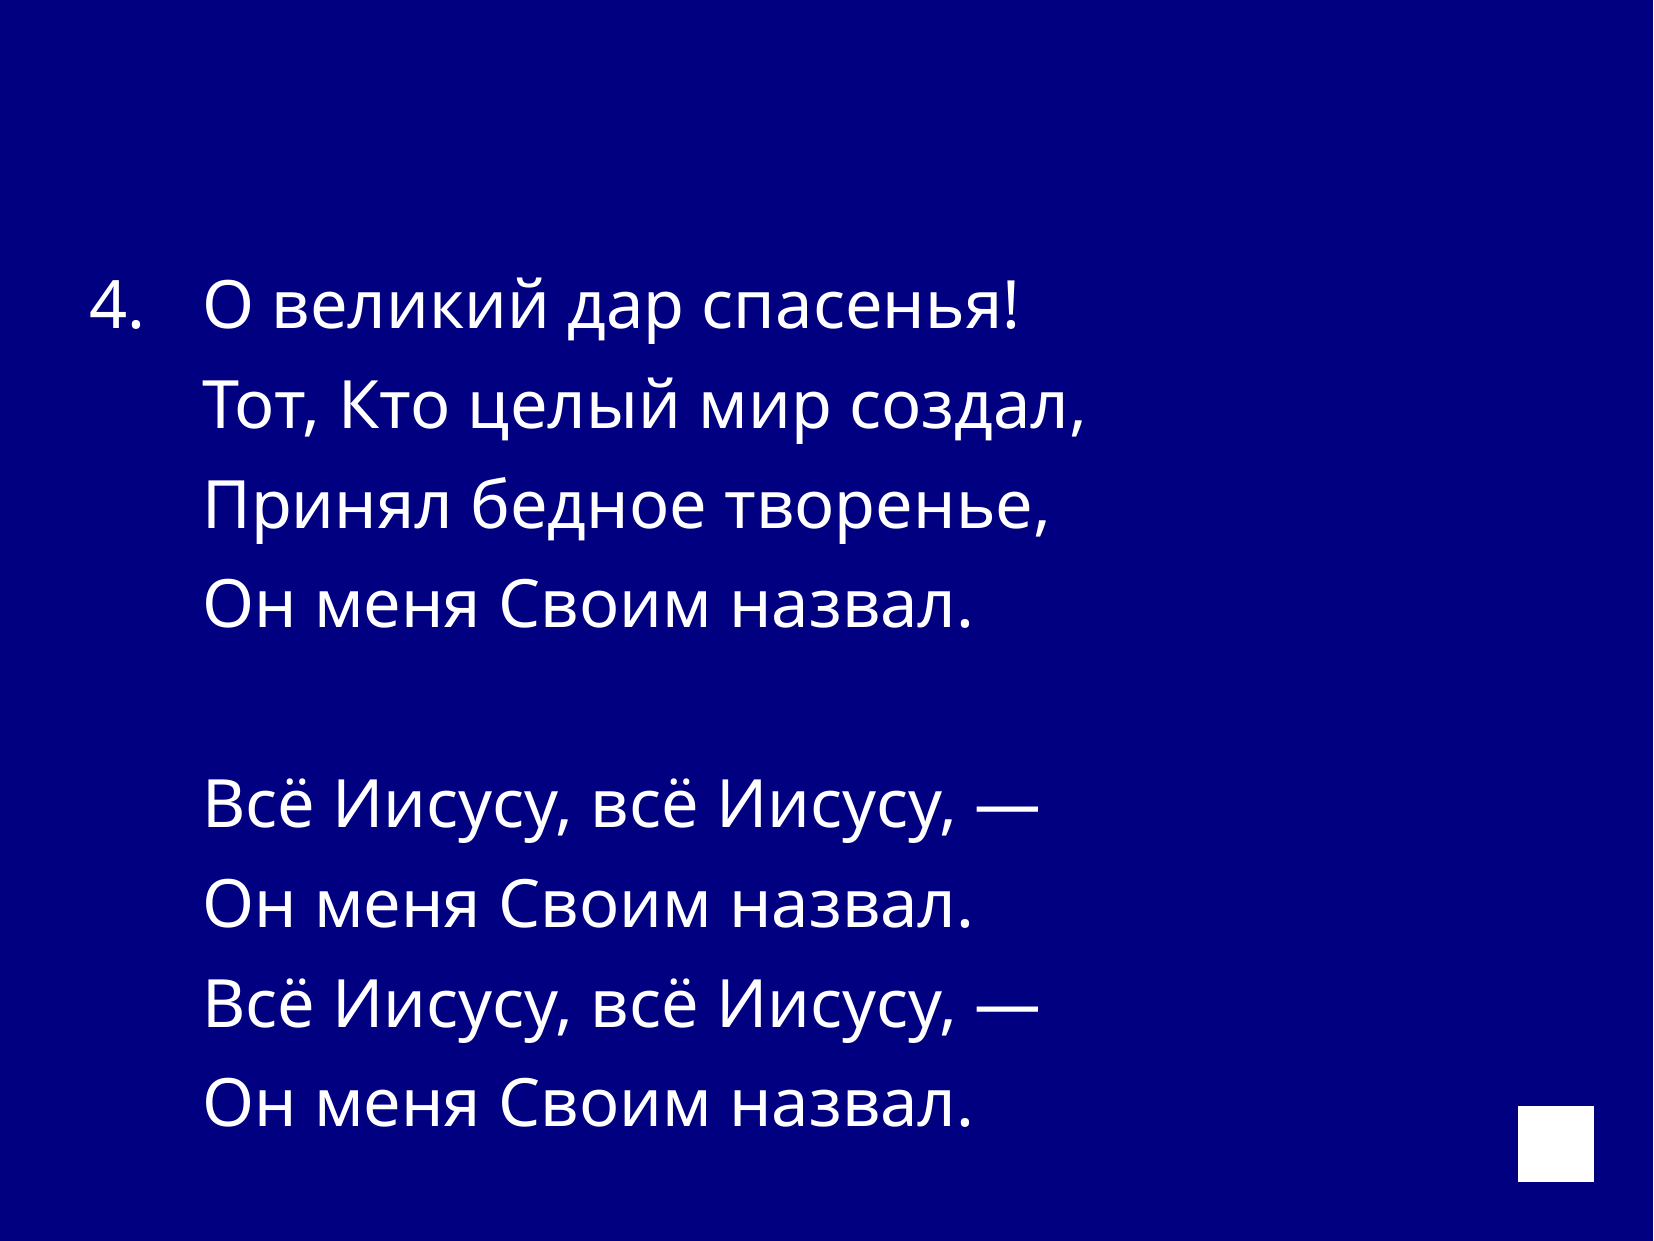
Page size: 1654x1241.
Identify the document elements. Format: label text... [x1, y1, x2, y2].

text_box [1518, 1106, 1594, 1182]
text_box 4. О великий дар спасенья! Тот, Кто целый мир создал, Принял бедное творенье, Он меня Своим назвал. Всё Иисусу, всё Иисусу, — Он меня Своим назвал. Всё Иисусу, всё Иисусу, — Он меня Своим назвал. [75, 150, 1576, 1163]
